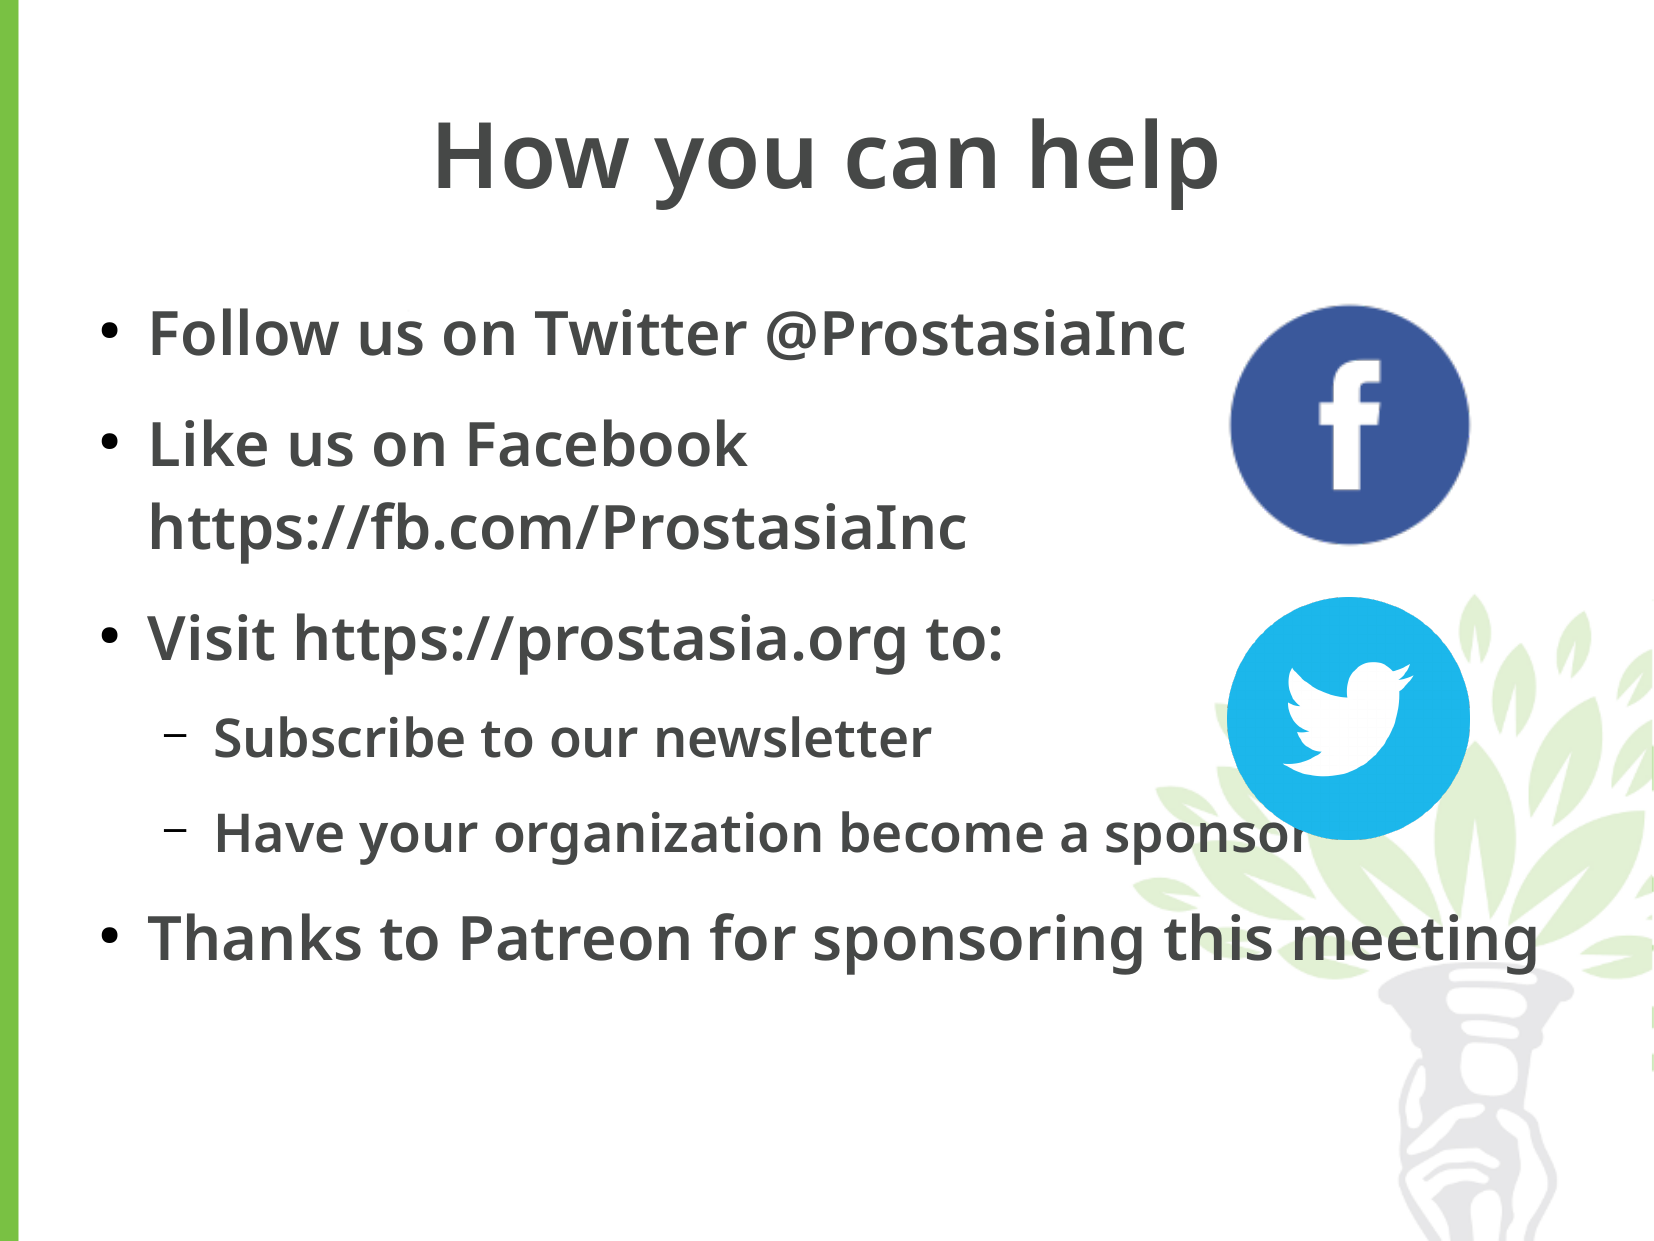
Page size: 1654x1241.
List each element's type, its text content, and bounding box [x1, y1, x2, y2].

picture [0, 0, 1654, 1241]
title How you can help [82, 49, 1571, 257]
list Follow us on Twitter @ProstasiaInc Like us on Facebook https://fb.com/ProstasiaInc Visit https://prostasia.org to: Subscribe to our newsletter Have your organization become a sponsor Thanks to Patreon for sponsoring this meeting [82, 290, 1571, 1010]
